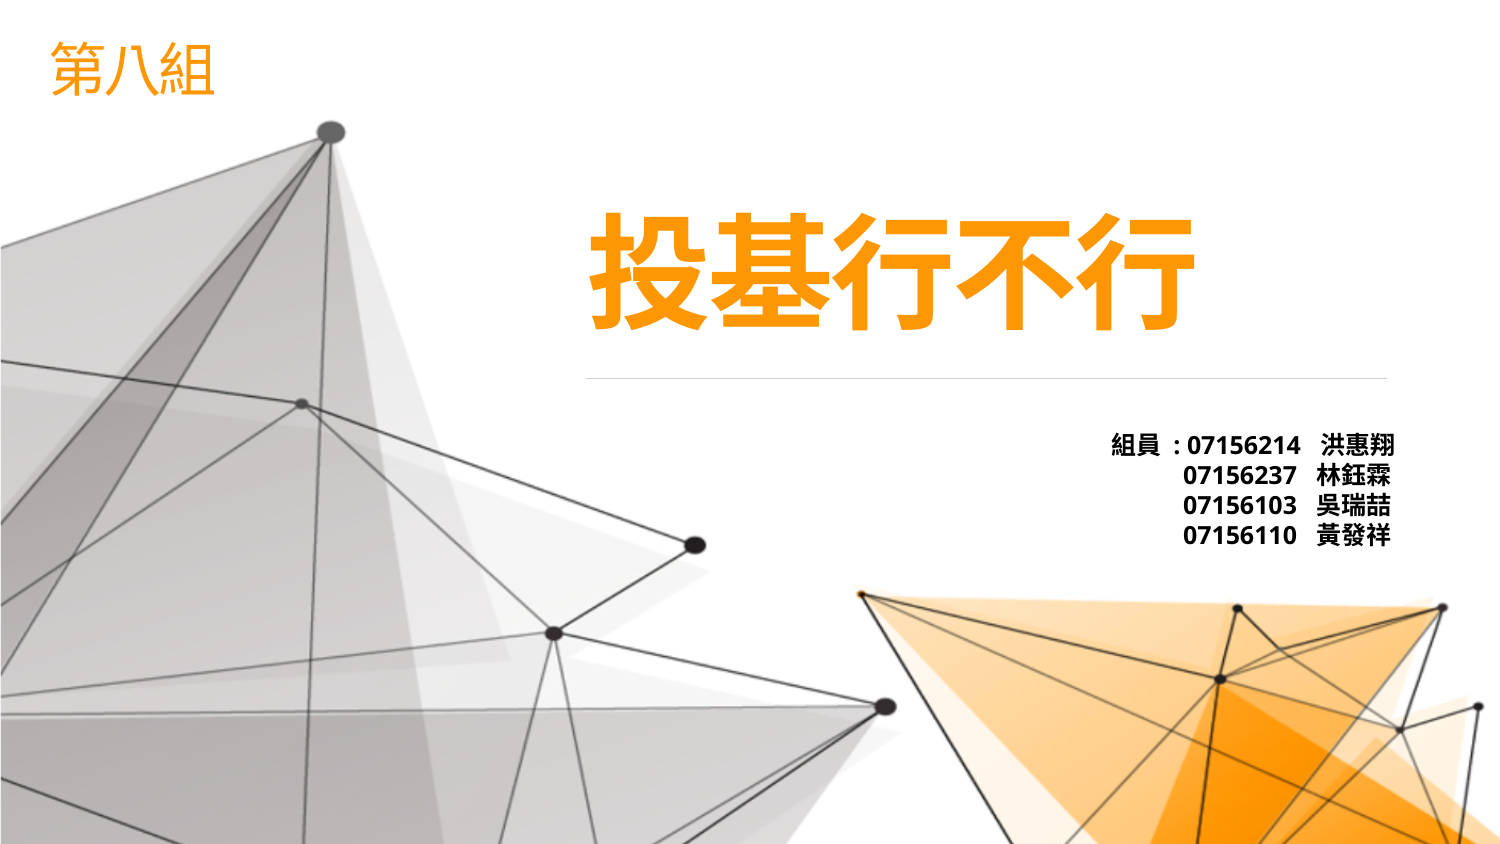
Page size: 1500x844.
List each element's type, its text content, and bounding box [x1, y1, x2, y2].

text_box 投基行不行 [571, 186, 1217, 354]
text_box 第八組 [33, 24, 484, 111]
text_box 組員 : 07156214 洪惠翔 07156237 林鈺霖 07156103 吳瑞喆 07156110 黃發祥 [1096, 421, 1500, 594]
picture [0, 91, 1500, 844]
